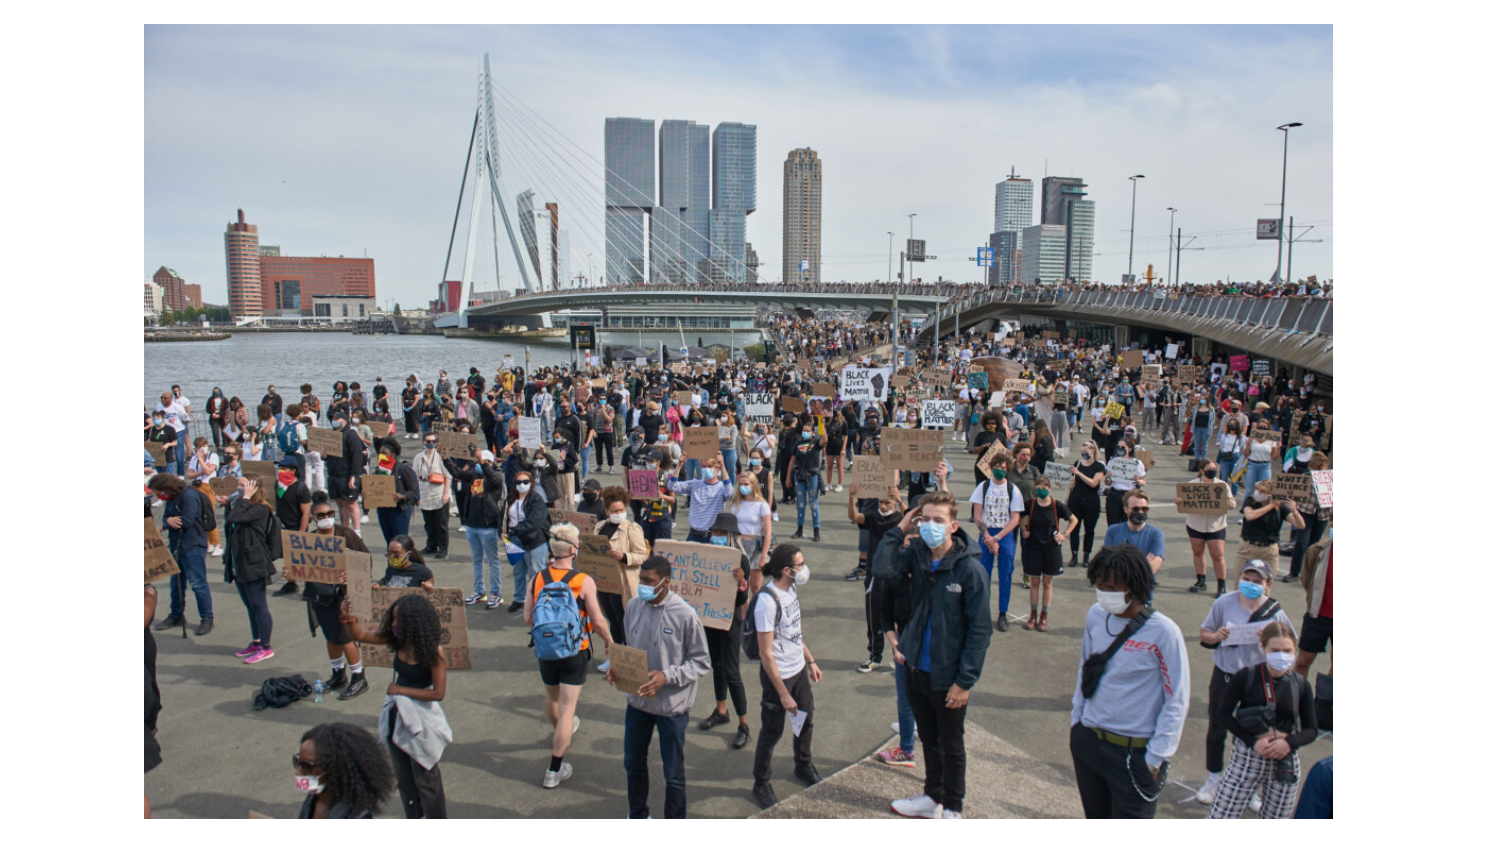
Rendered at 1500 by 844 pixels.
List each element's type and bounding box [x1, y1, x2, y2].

picture [144, 24, 1333, 819]
